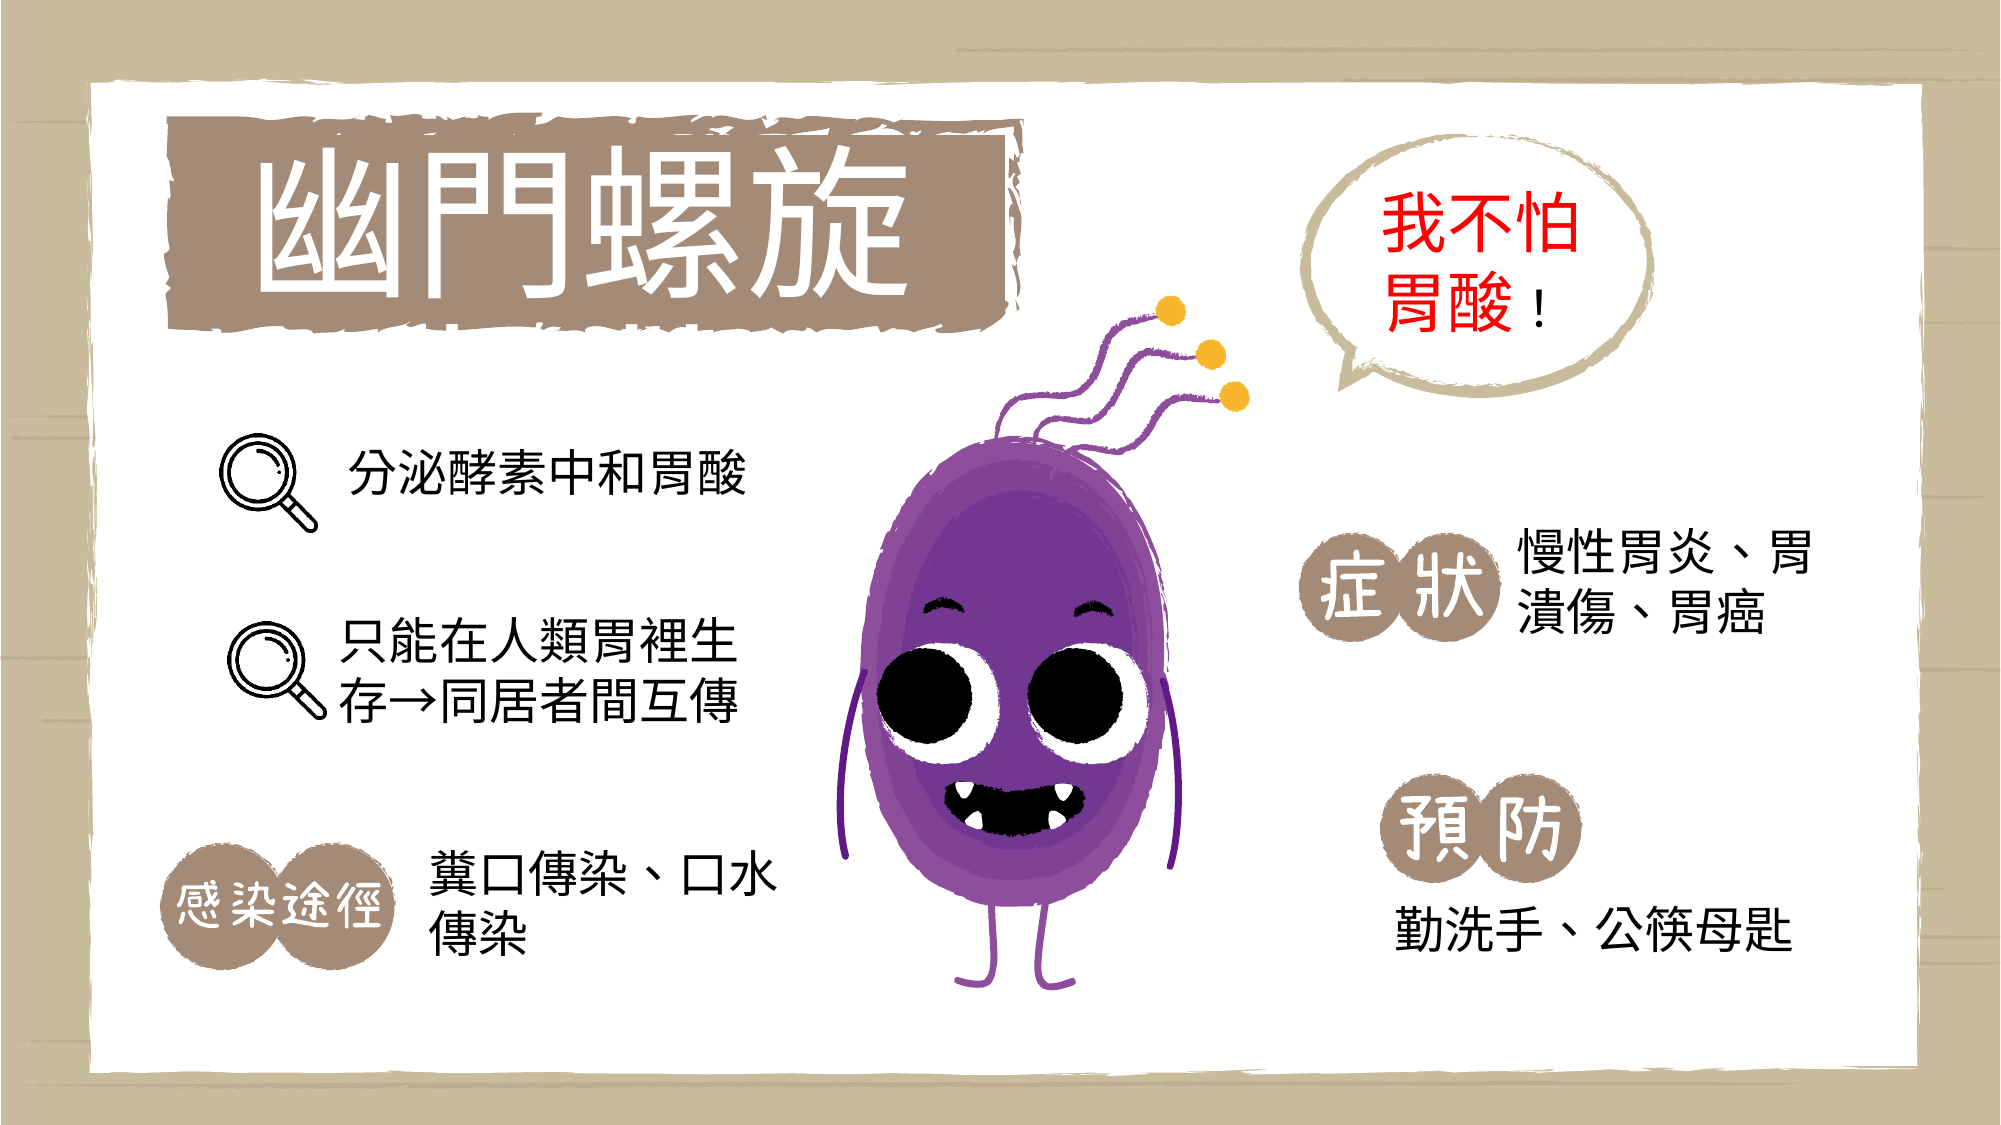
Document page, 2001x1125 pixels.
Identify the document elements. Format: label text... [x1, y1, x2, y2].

picture [162, 112, 1250, 992]
text_box 只能在人類胃裡生存→同居者間互傳 [324, 602, 771, 739]
picture [1298, 532, 1502, 642]
text_box 慢性胃炎、胃潰傷、胃癌 [1501, 513, 1879, 650]
picture [227, 621, 324, 720]
picture [159, 841, 396, 971]
text_box 分泌酵素中和胃酸 [332, 434, 780, 510]
text_box 我不怕胃酸！ [1365, 173, 1636, 351]
picture [1298, 133, 1655, 399]
text_box 勤洗手、公筷母匙 [1379, 891, 1827, 967]
text_box 糞口傳染、口水傳染 [413, 834, 819, 971]
picture [1379, 773, 1584, 883]
picture [219, 434, 318, 533]
text_box 幽門螺旋桿菌 [170, 133, 990, 295]
